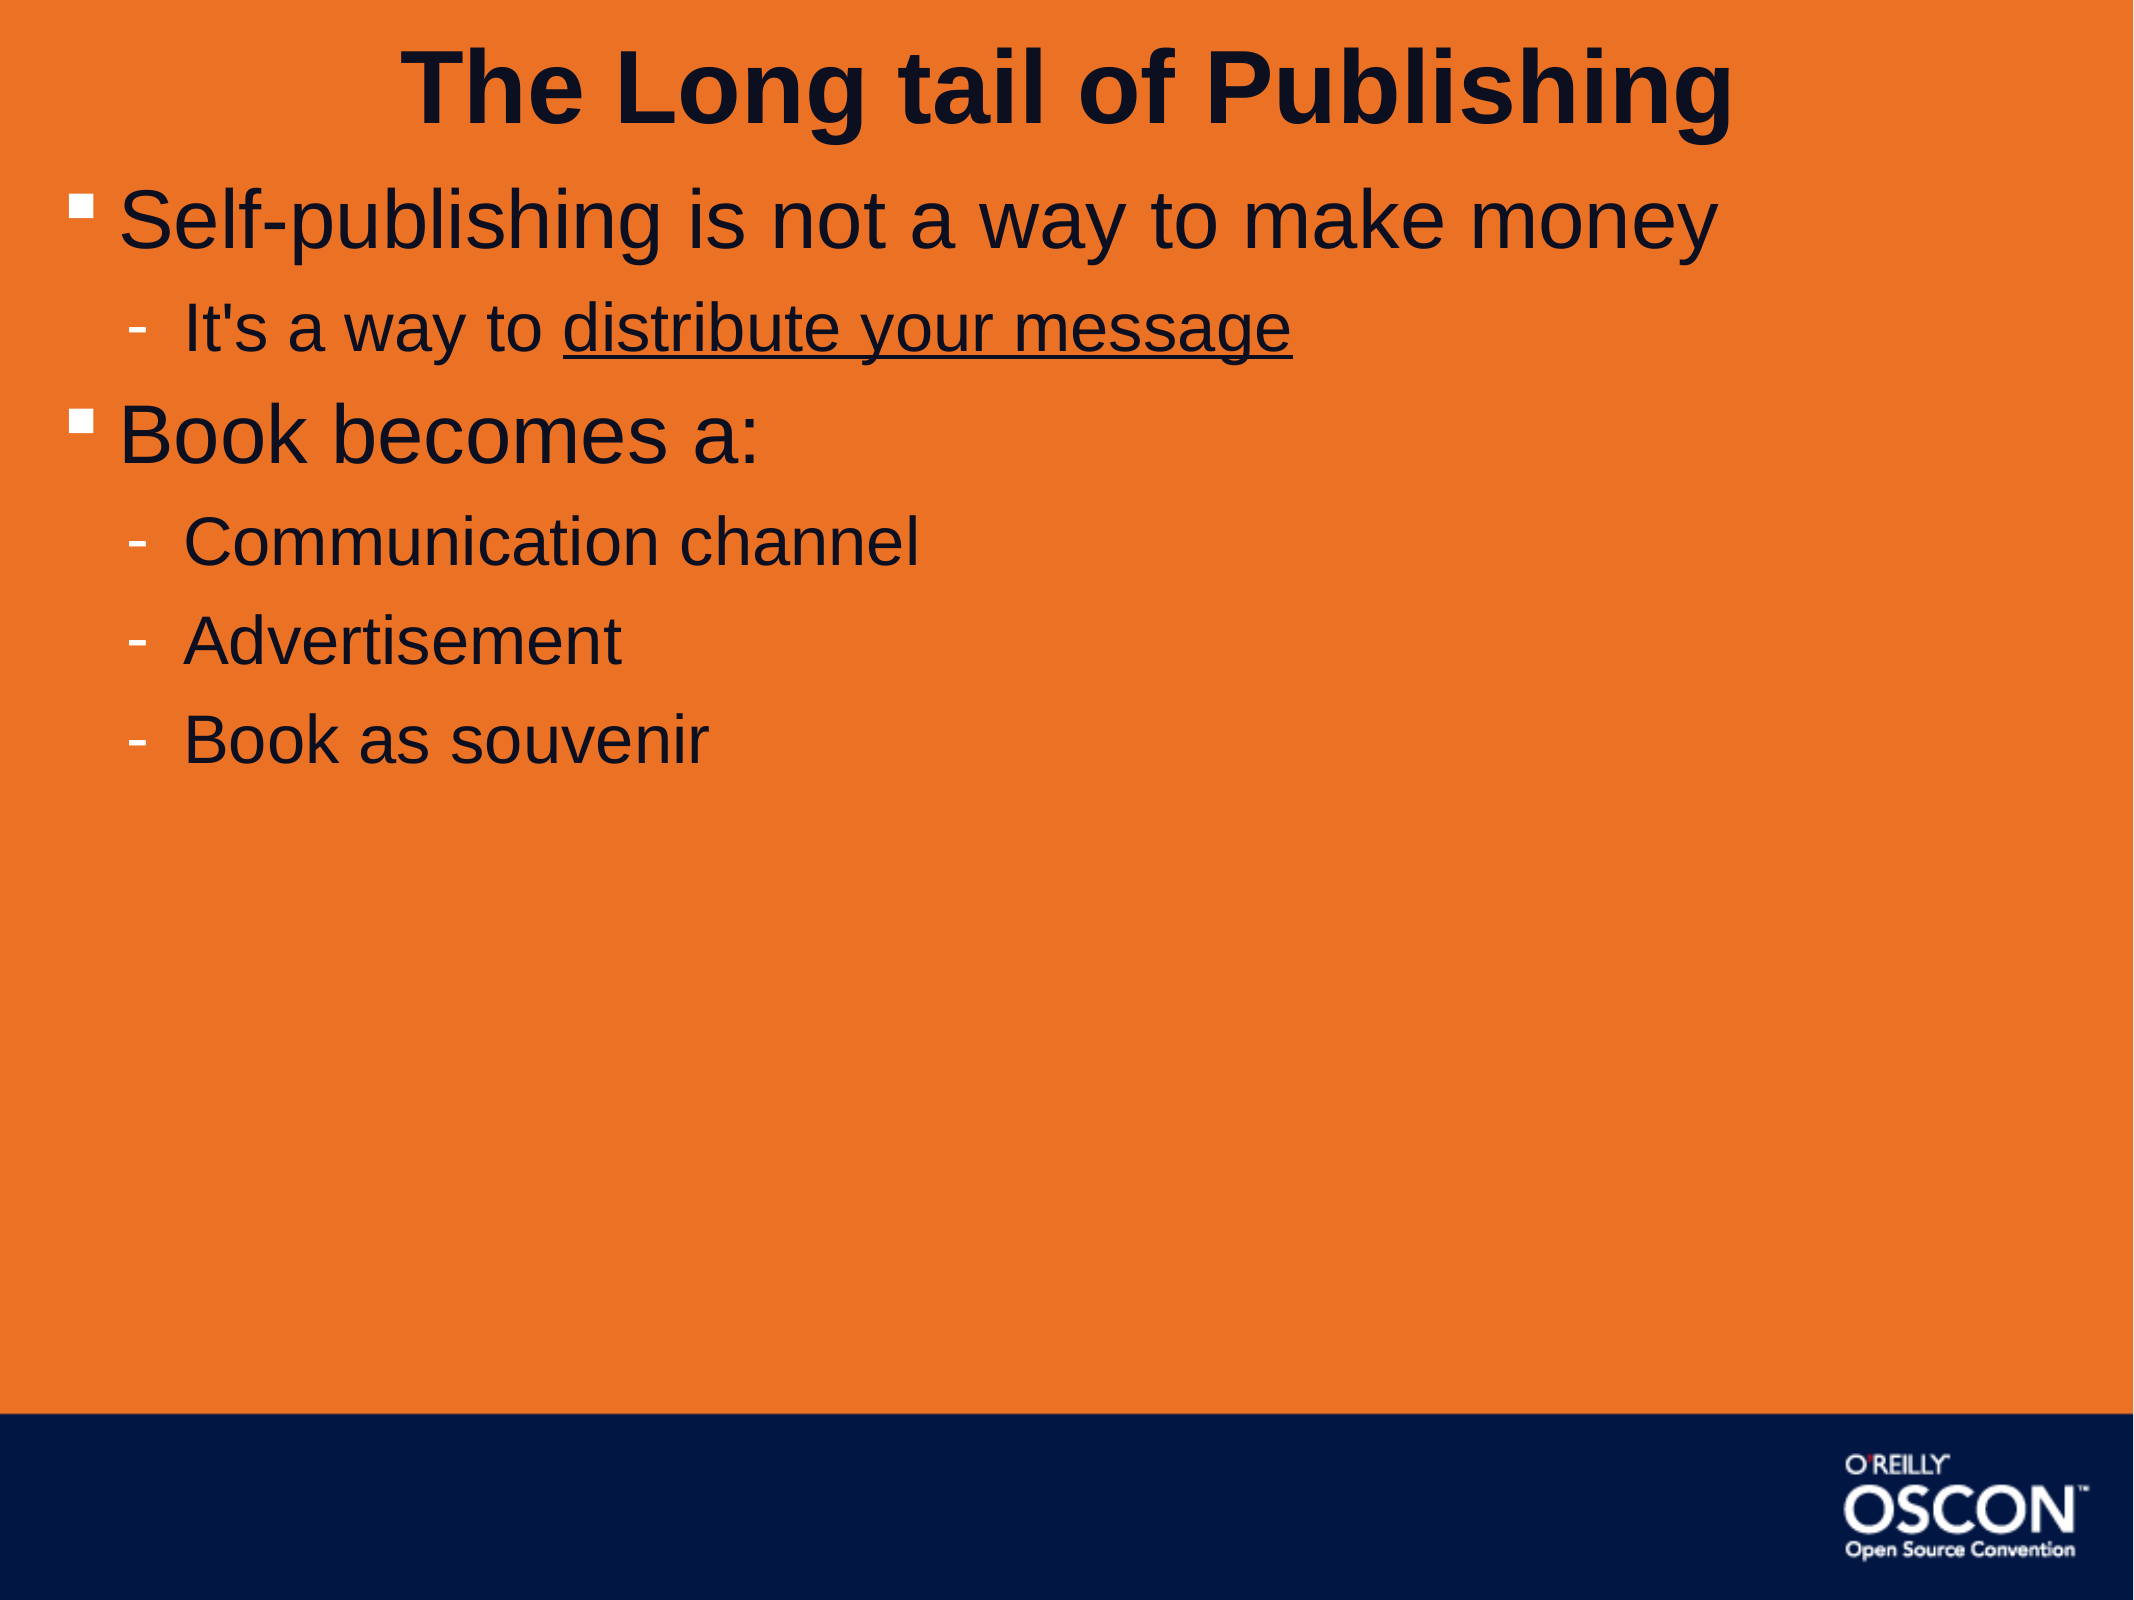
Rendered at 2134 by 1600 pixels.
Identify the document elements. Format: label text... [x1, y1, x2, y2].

picture [0, 0, 2134, 1600]
title The Long tail of Publishing [45, 7, 2094, 158]
list Self-publishing is not a way to make money It's a way to distribute your message Book becomes a: Communication channel Advertisement Book as souvenir [47, 168, 2100, 1415]
